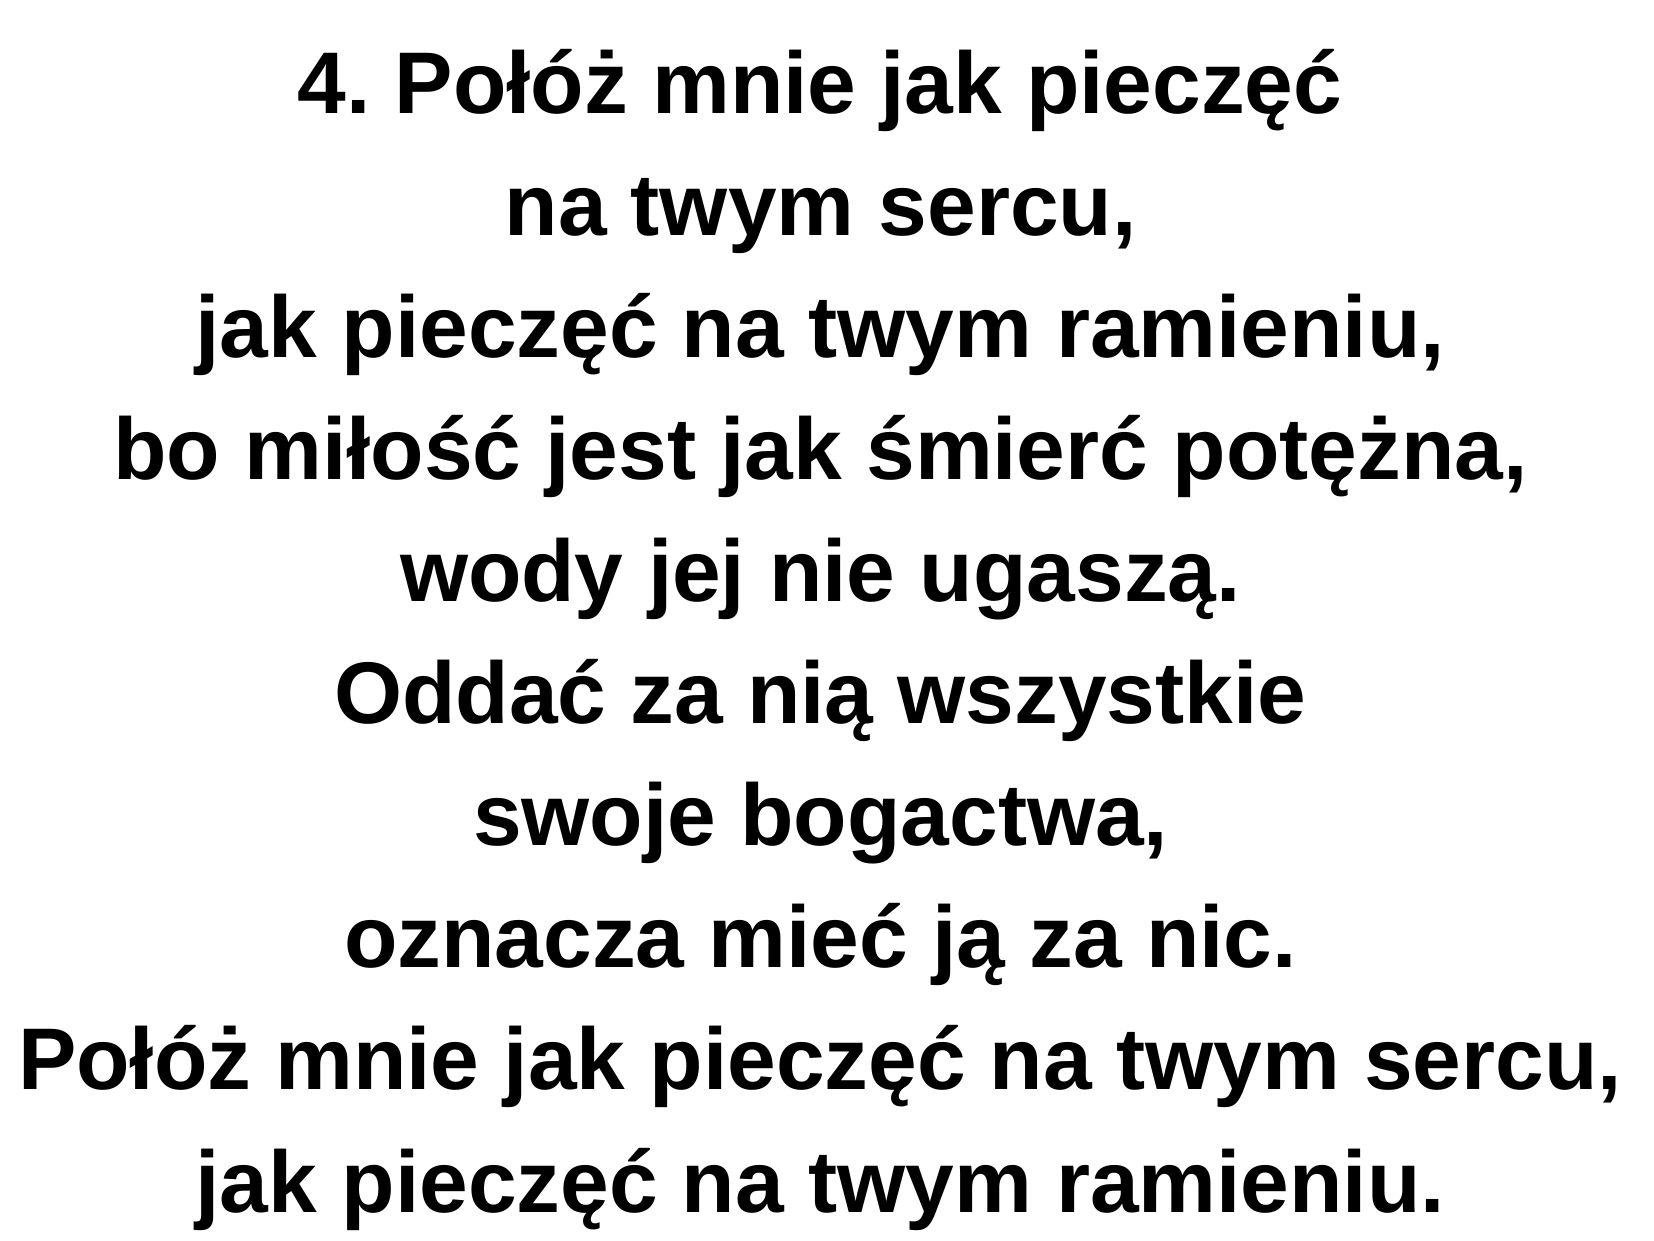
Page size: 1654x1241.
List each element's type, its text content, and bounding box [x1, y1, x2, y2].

subtitle 4. Połóż mnie jak pieczęć na twym sercu, jak pieczęć na twym ramieniu, bo miłość jest jak śmierć potężna, wody jej nie ugaszą. Oddać za nią wszystkie swoje bogactwa, oznacza mieć ją za nic. Połóż mnie jak pieczęć na twym sercu, jak pieczęć na twym ramieniu. [0, 0, 1642, 1241]
